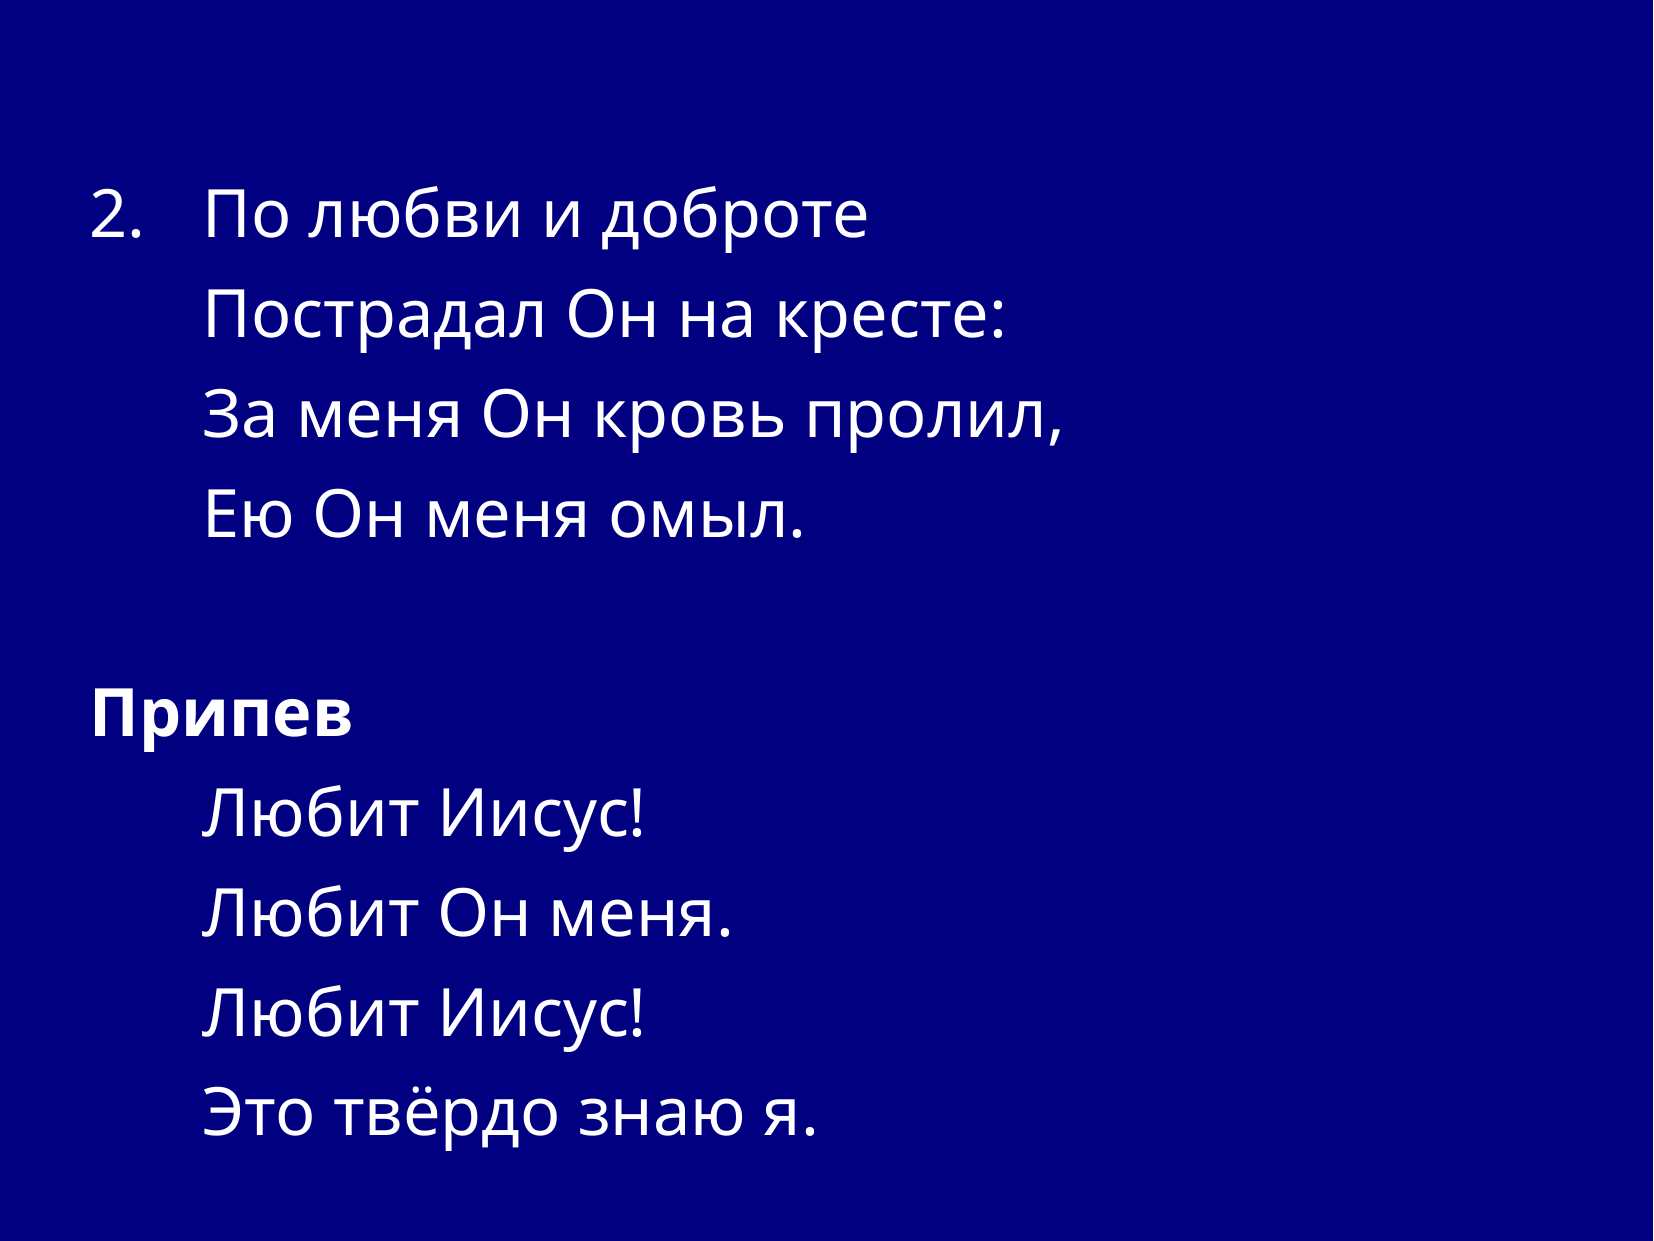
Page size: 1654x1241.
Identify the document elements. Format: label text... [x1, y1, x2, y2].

text_box 2. По любви и доброте Пострадал Он на кресте: За меня Он кровь пролил, Ею Он меня омыл. Припев Любит Иисус! Любит Он меня. Любит Иисус! Это твёрдо знаю я. [75, 150, 1576, 1163]
